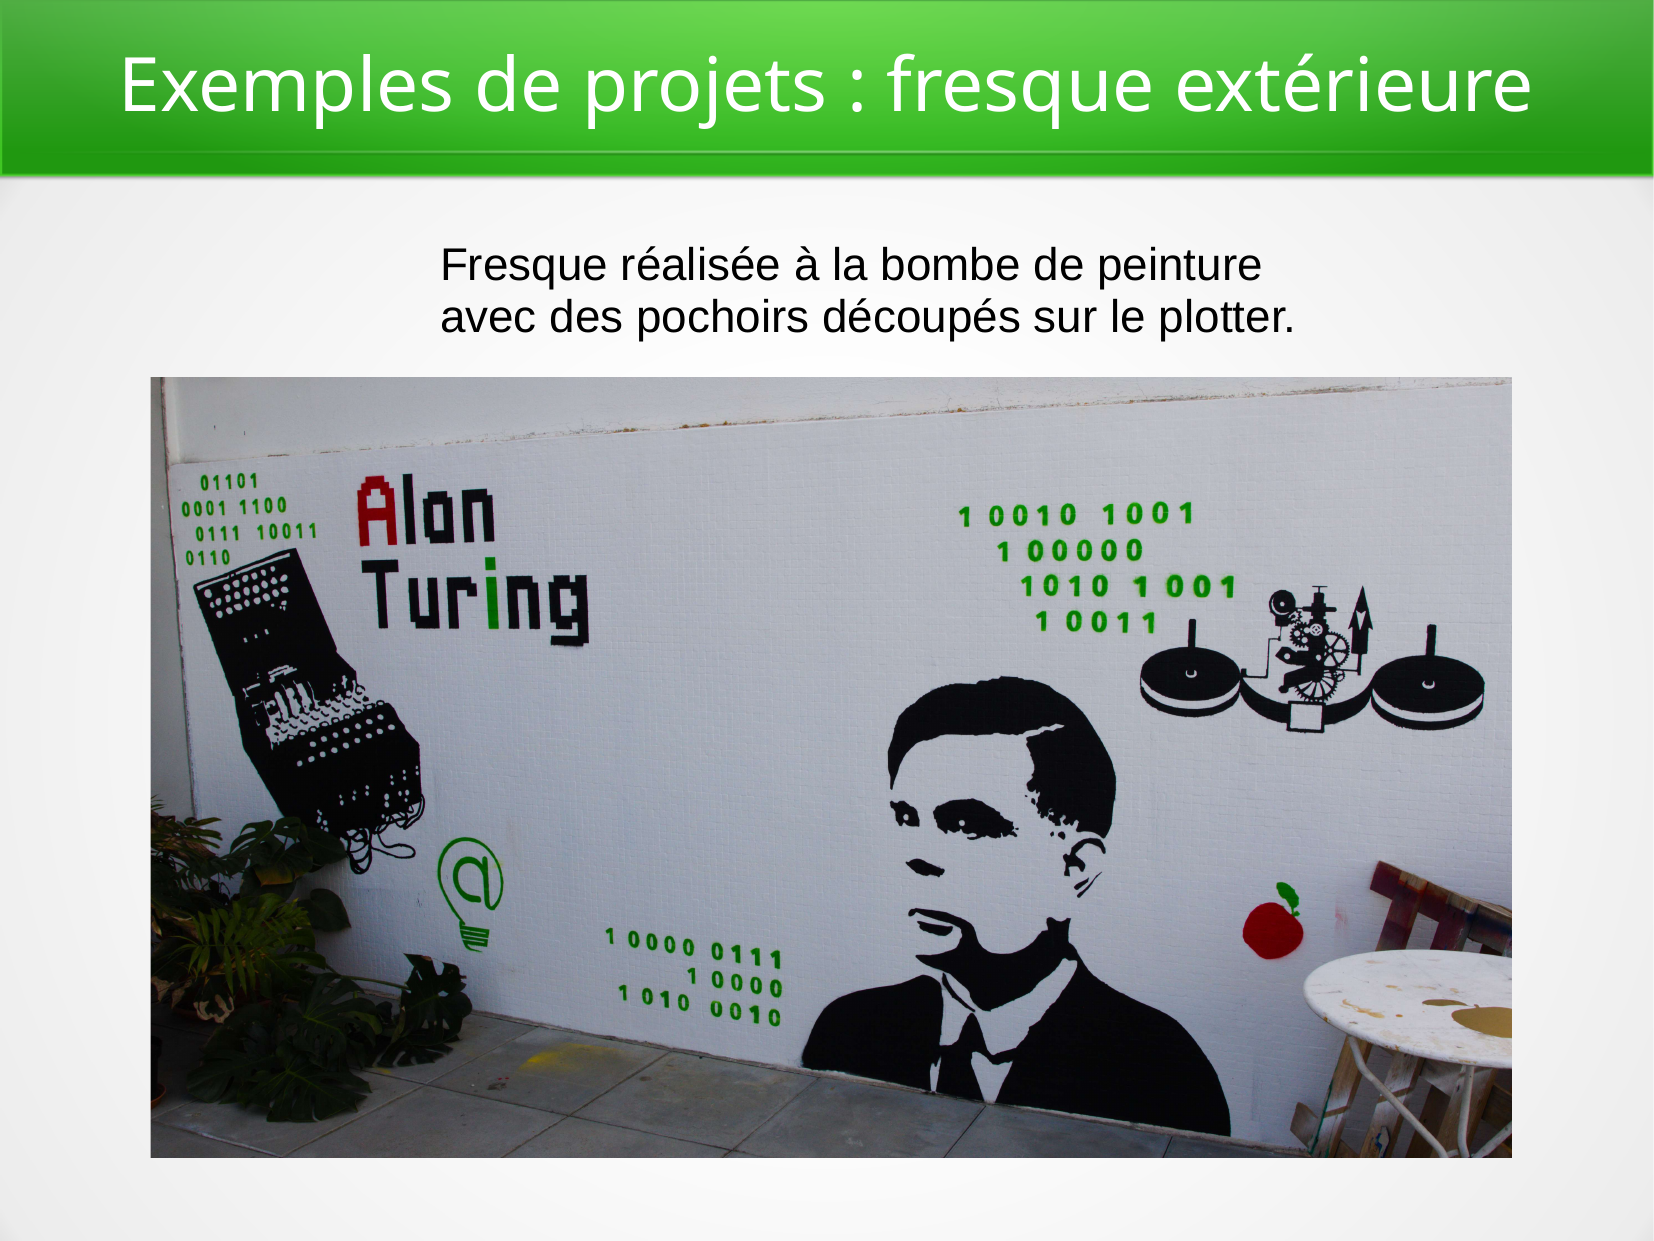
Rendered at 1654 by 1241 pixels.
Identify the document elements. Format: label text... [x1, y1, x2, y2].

text_box Fresque réalisée à la bombe de peinture avec des pochoirs découpés sur le plotter. [425, 231, 1323, 350]
title Exemples de projets : fresque extérieure [82, 11, 1571, 154]
picture [0, 0, 1654, 1241]
